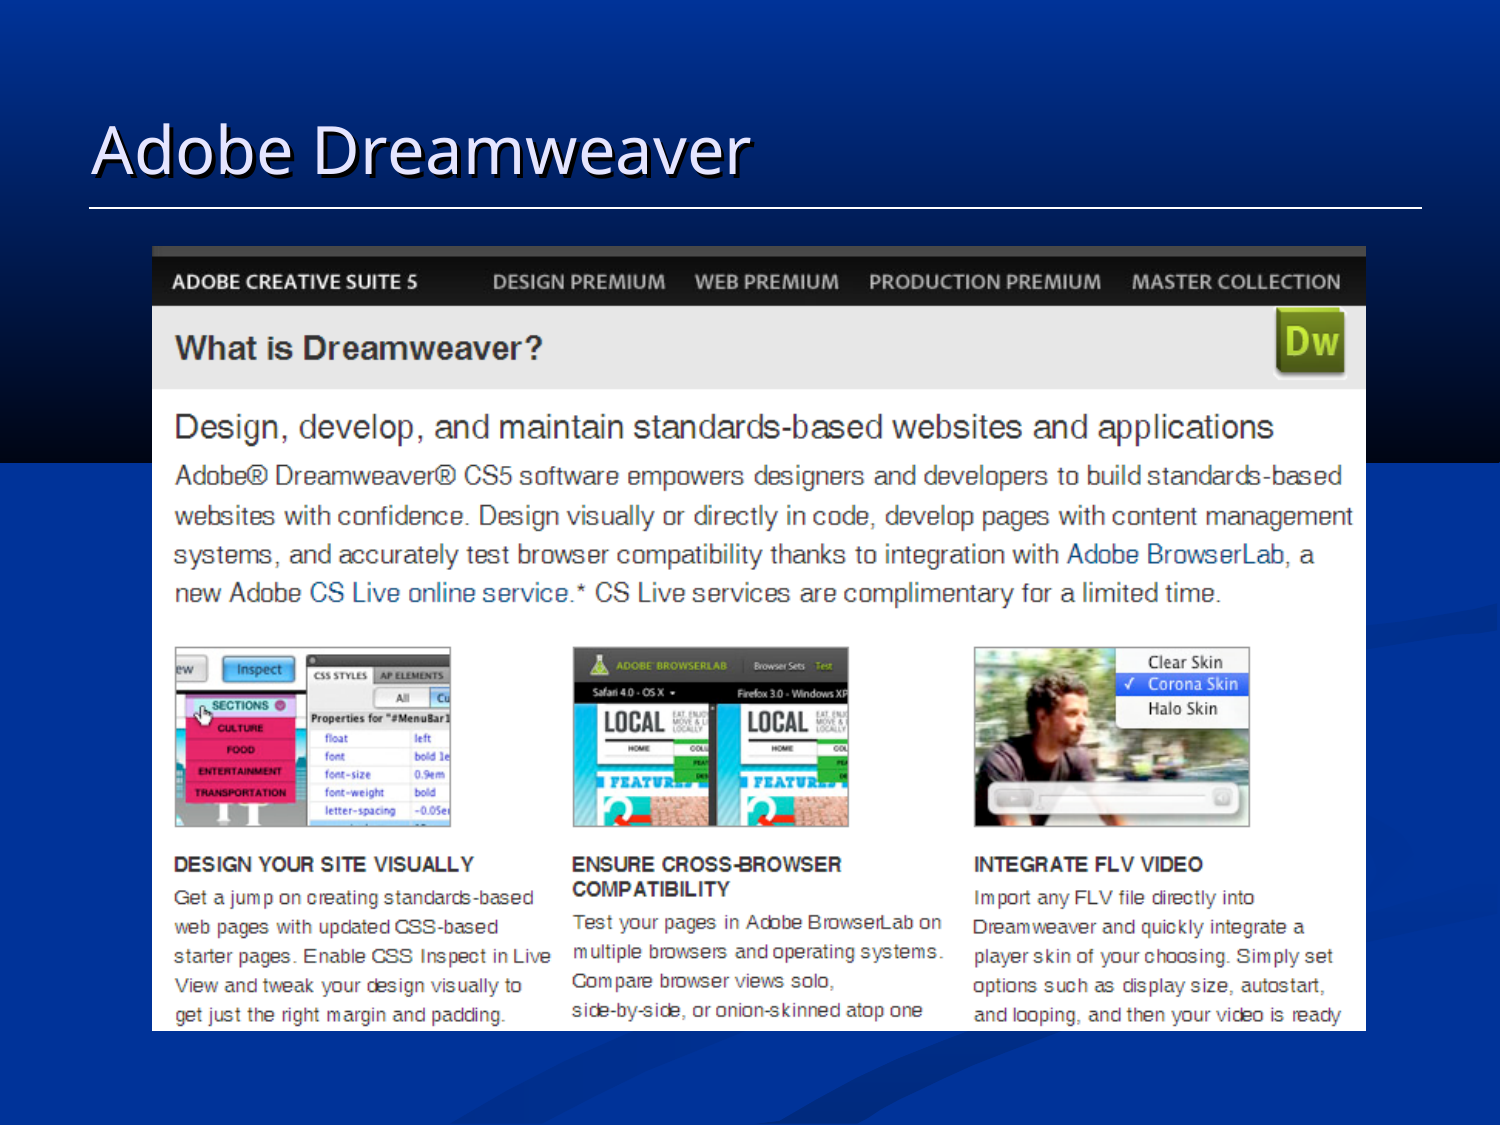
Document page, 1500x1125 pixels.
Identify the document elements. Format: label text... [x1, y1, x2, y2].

picture [152, 246, 1367, 1032]
text_box Adobe Dreamweaver [76, 54, 1459, 242]
